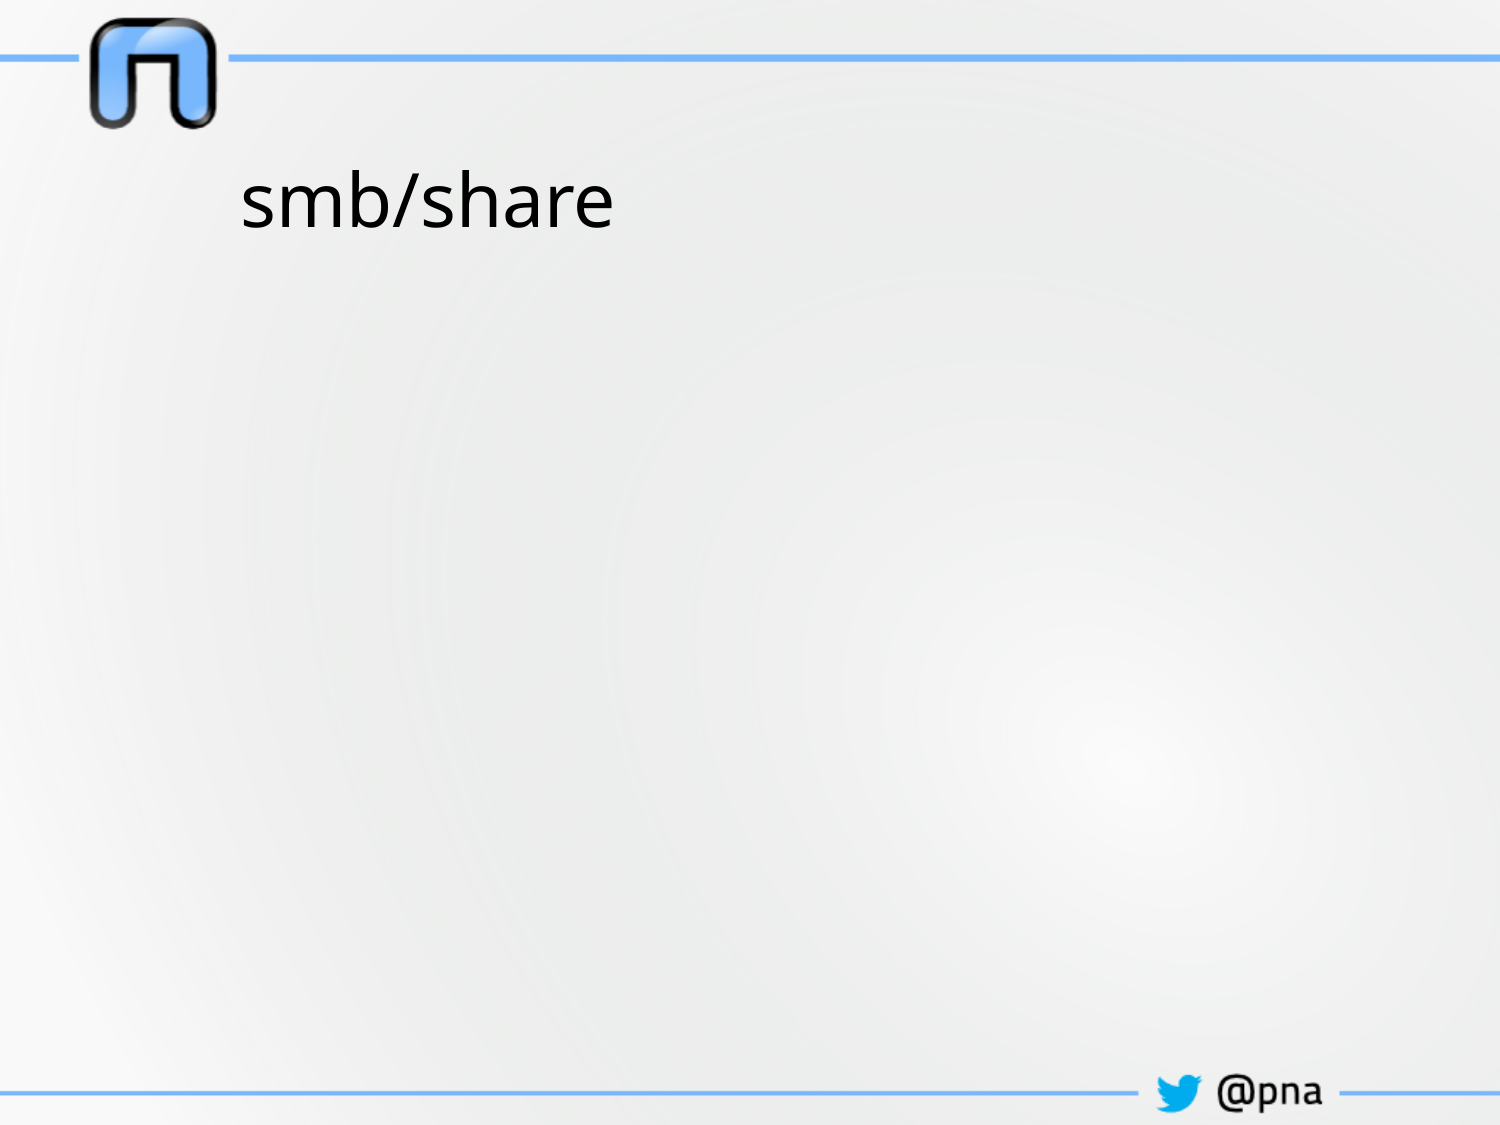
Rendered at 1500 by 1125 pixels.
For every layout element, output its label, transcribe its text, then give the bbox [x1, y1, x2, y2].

title smb/share [225, 70, 1469, 258]
picture [0, 0, 1500, 1125]
